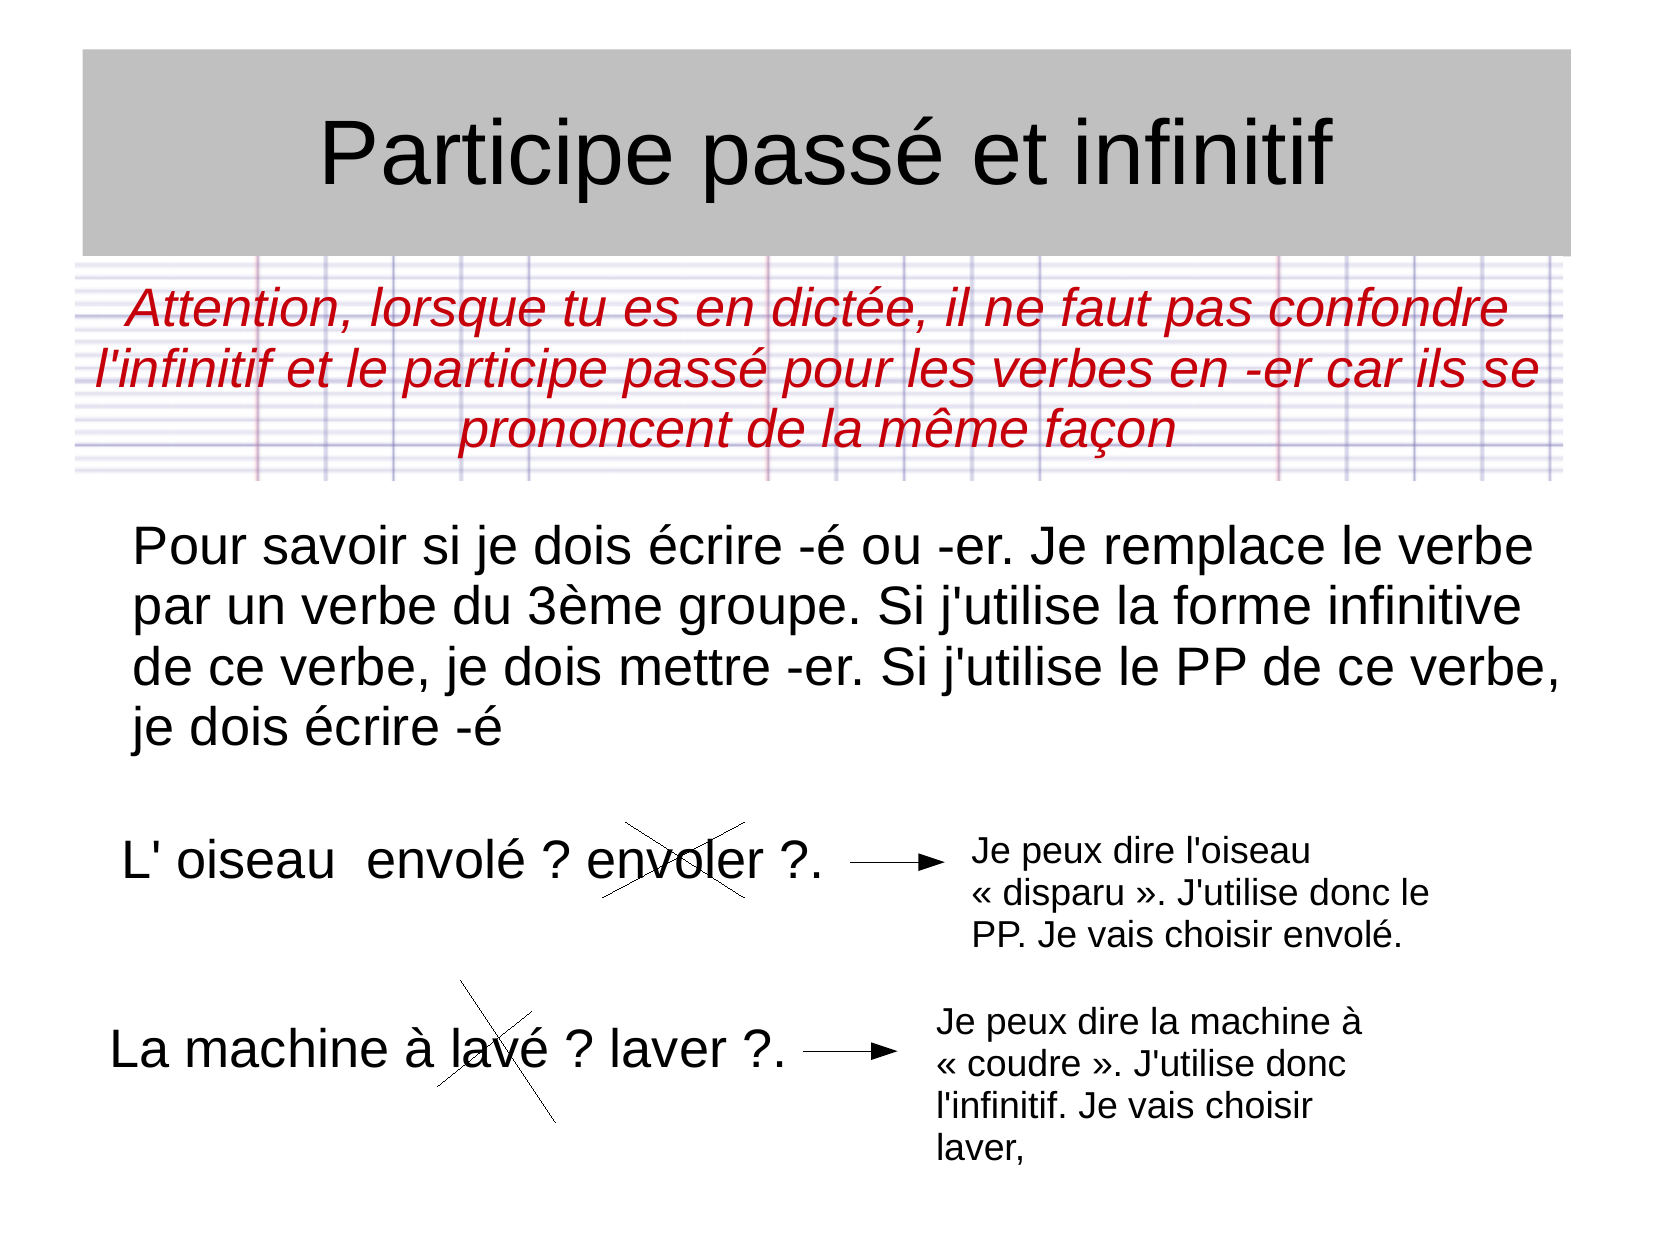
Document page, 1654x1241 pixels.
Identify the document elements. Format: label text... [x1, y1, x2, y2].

subtitle Attention, lorsque tu es en dictée, il ne faut pas confondre l'infinitif et le participe passé pour les verbes en -er car ils se prononcent de la même façon [74, 256, 1564, 481]
text_box La machine à lavé ? laver ?. [94, 1011, 921, 1087]
text_box Pour savoir si je dois écrire -é ou -er. Je remplace le verbe par un verbe du 3ème groupe. Si j'utilise la forme infinitive de ce verbe, je dois mettre -er. Si j'utilise le PP de ce verbe, je dois écrire -é [118, 507, 1607, 765]
text_box Je peux dire l'oiseau « disparu ». J'utilise donc le PP. Je vais choisir envolé. [956, 822, 1453, 964]
text_box L' oiseau envolé ? envoler ?. [106, 822, 956, 898]
text_box Je peux dire la machine à « coudre ». J'utilise donc l'infinitif. Je vais choisir laver, [921, 992, 1418, 1176]
title Participe passé et infinitif [82, 49, 1571, 257]
